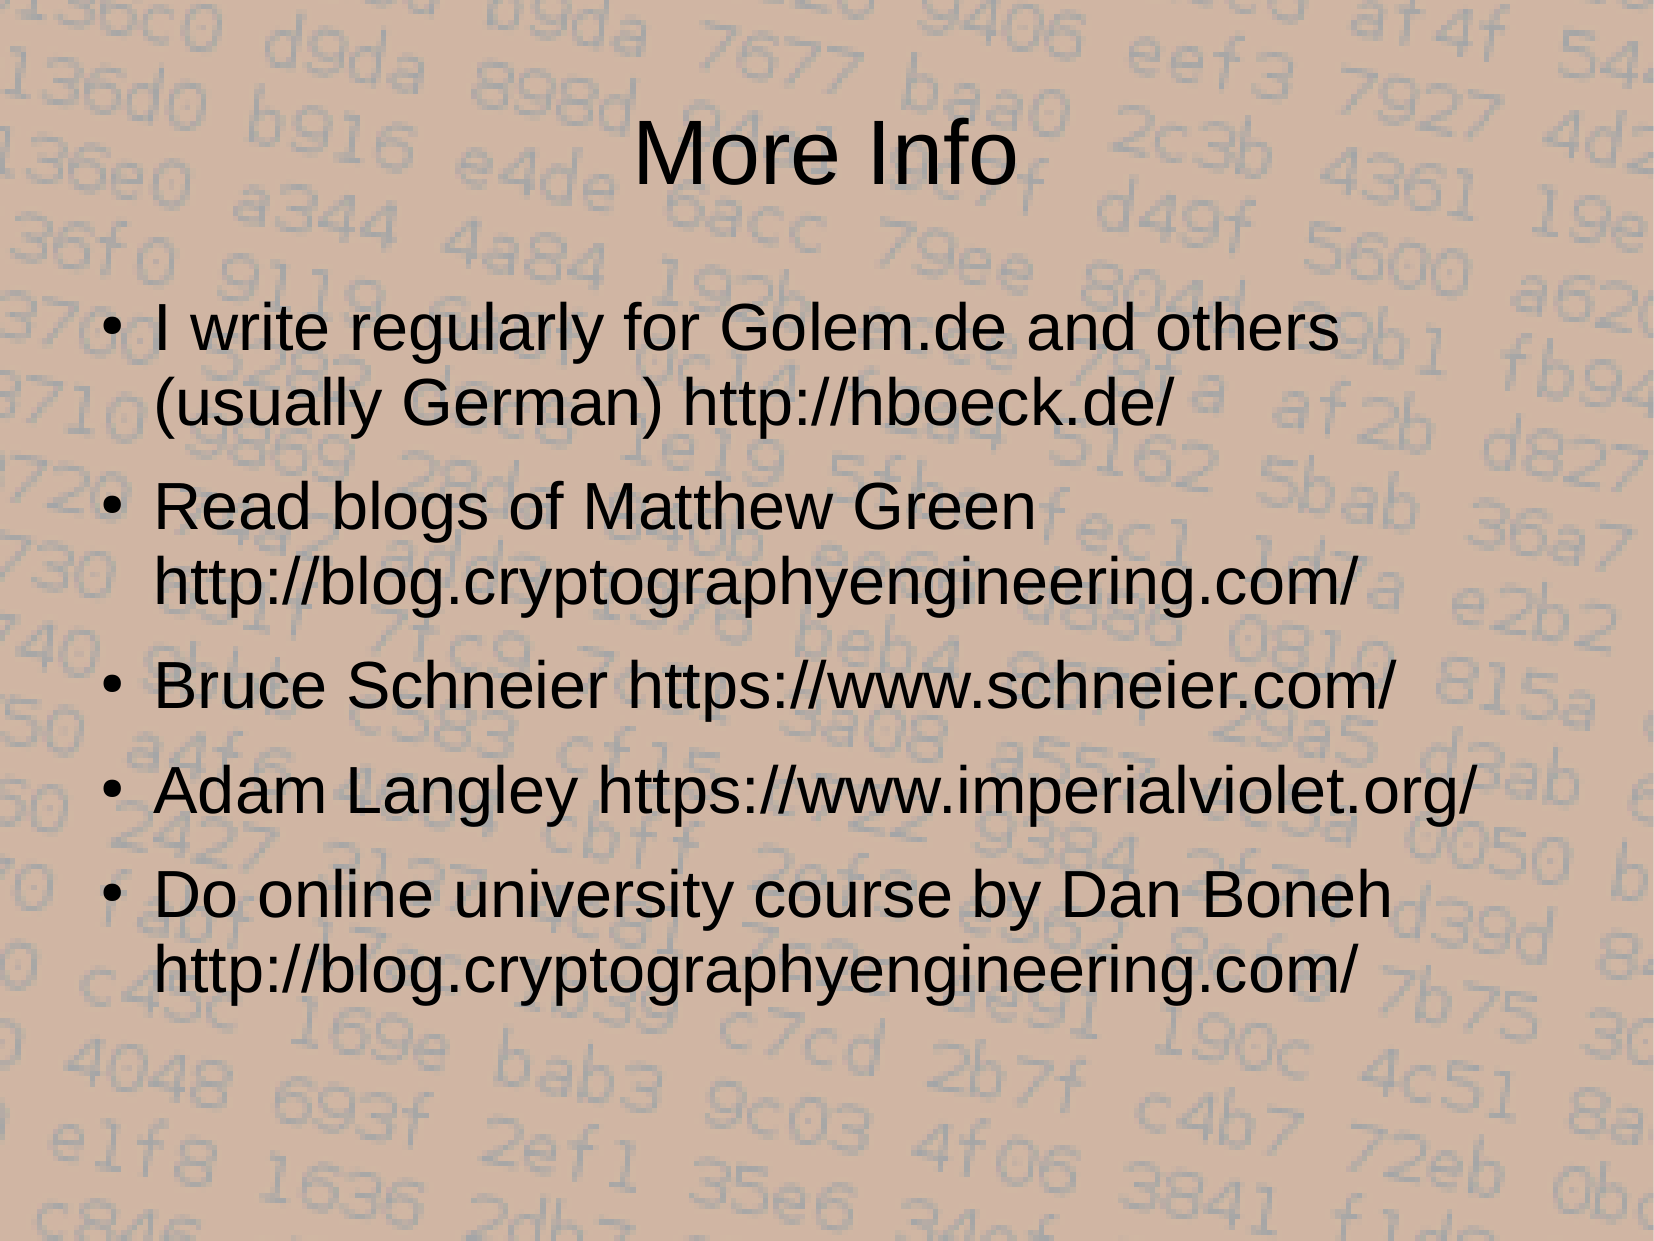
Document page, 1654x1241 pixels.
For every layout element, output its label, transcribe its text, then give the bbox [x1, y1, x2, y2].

picture [0, 0, 1654, 1241]
list I write regularly for Golem.de and others (usually German) http://hboeck.de/ Read blogs of Matthew Green http://blog.cryptographyengineering.com/ Bruce Schneier https://www.schneier.com/ Adam Langley https://www.imperialviolet.org/ Do online university course by Dan Boneh http://blog.cryptographyengineering.com/ [82, 290, 1571, 1010]
title More Info [82, 49, 1571, 257]
